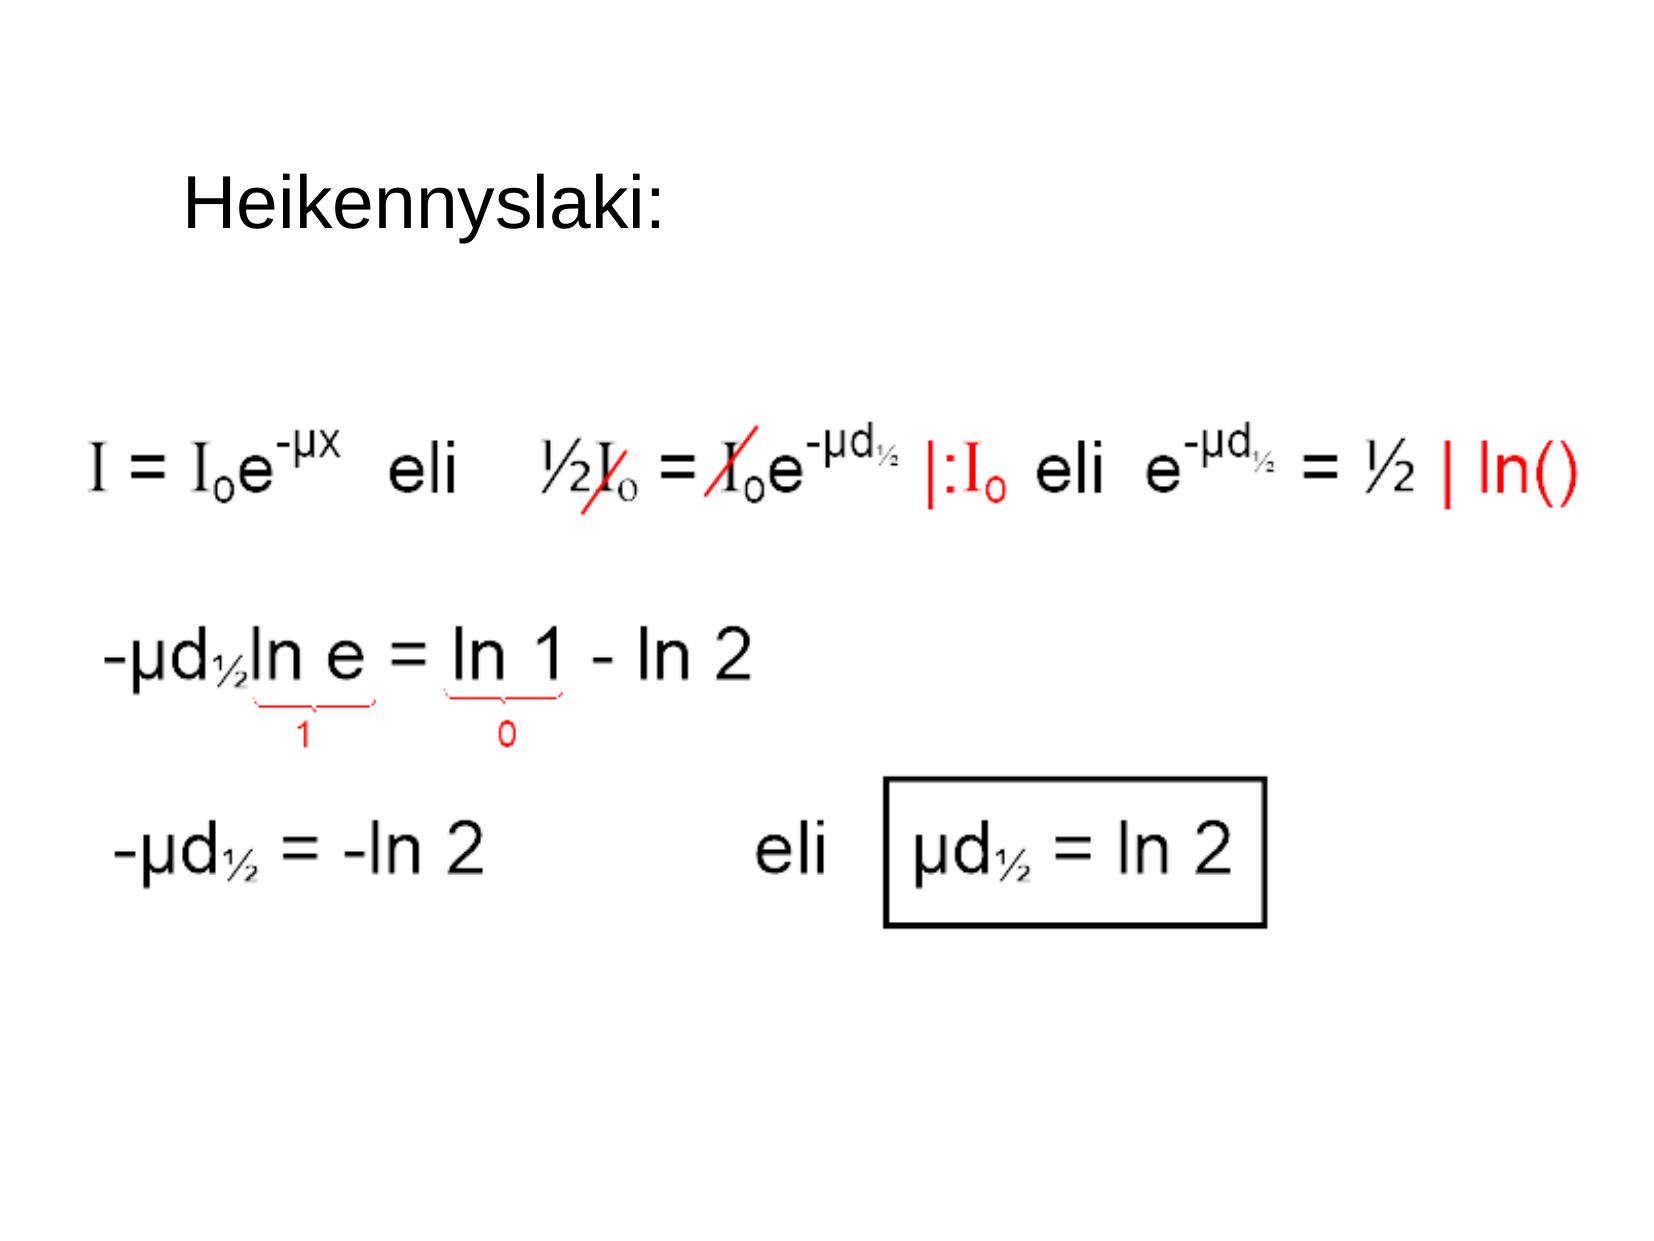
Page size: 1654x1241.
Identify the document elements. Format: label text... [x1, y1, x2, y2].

text_box Heikennyslaki: [167, 153, 1016, 272]
picture [50, 318, 1630, 971]
